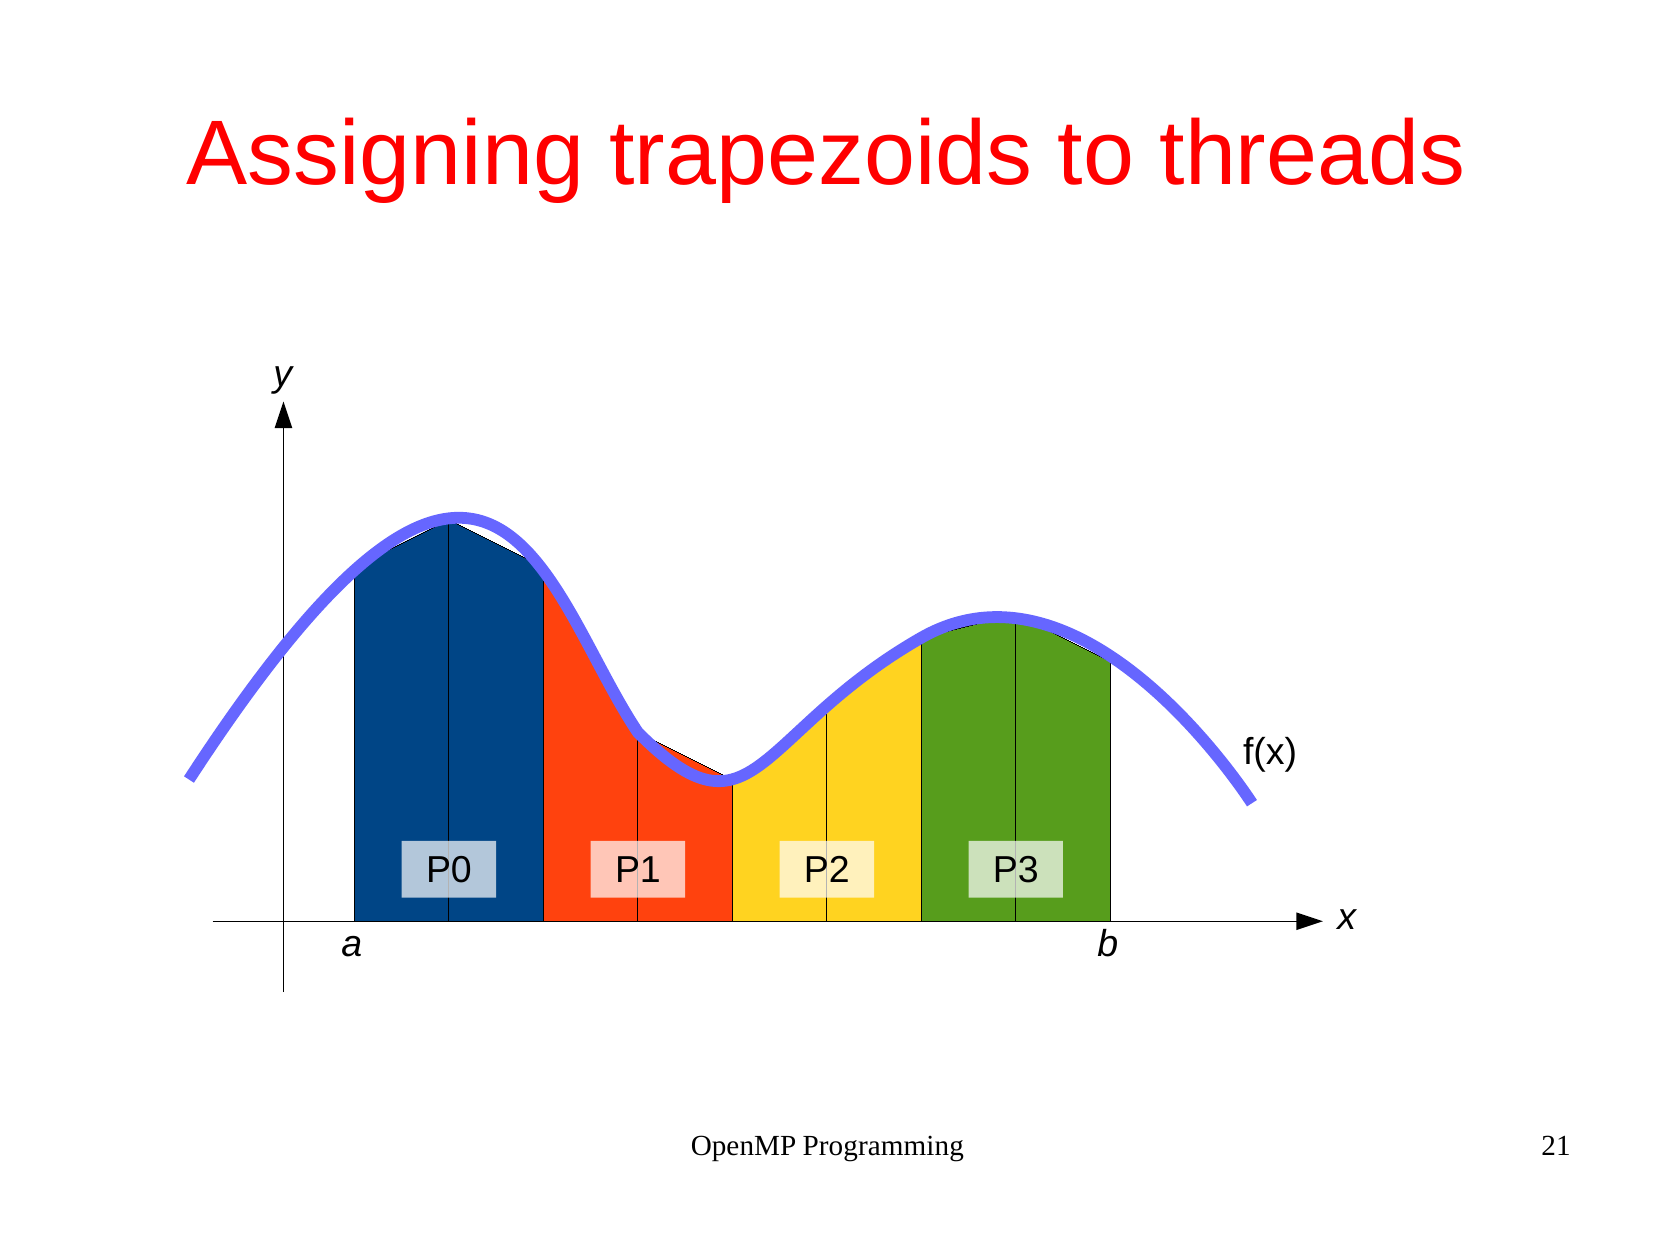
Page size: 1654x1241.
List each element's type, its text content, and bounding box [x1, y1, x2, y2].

text_box b [1082, 915, 1133, 973]
text_box P1 [590, 840, 686, 898]
text_box f(x) [1228, 722, 1313, 780]
text_box P2 [779, 840, 875, 898]
text_box P0 [401, 840, 497, 898]
text_box x [1322, 888, 1372, 945]
text_box y [258, 344, 308, 402]
text_box P3 [968, 840, 1063, 898]
text_box a [326, 915, 378, 973]
title Assigning trapezoids to threads [82, 49, 1571, 257]
text_box [354, 524, 1111, 922]
text_box [657, 741, 723, 775]
